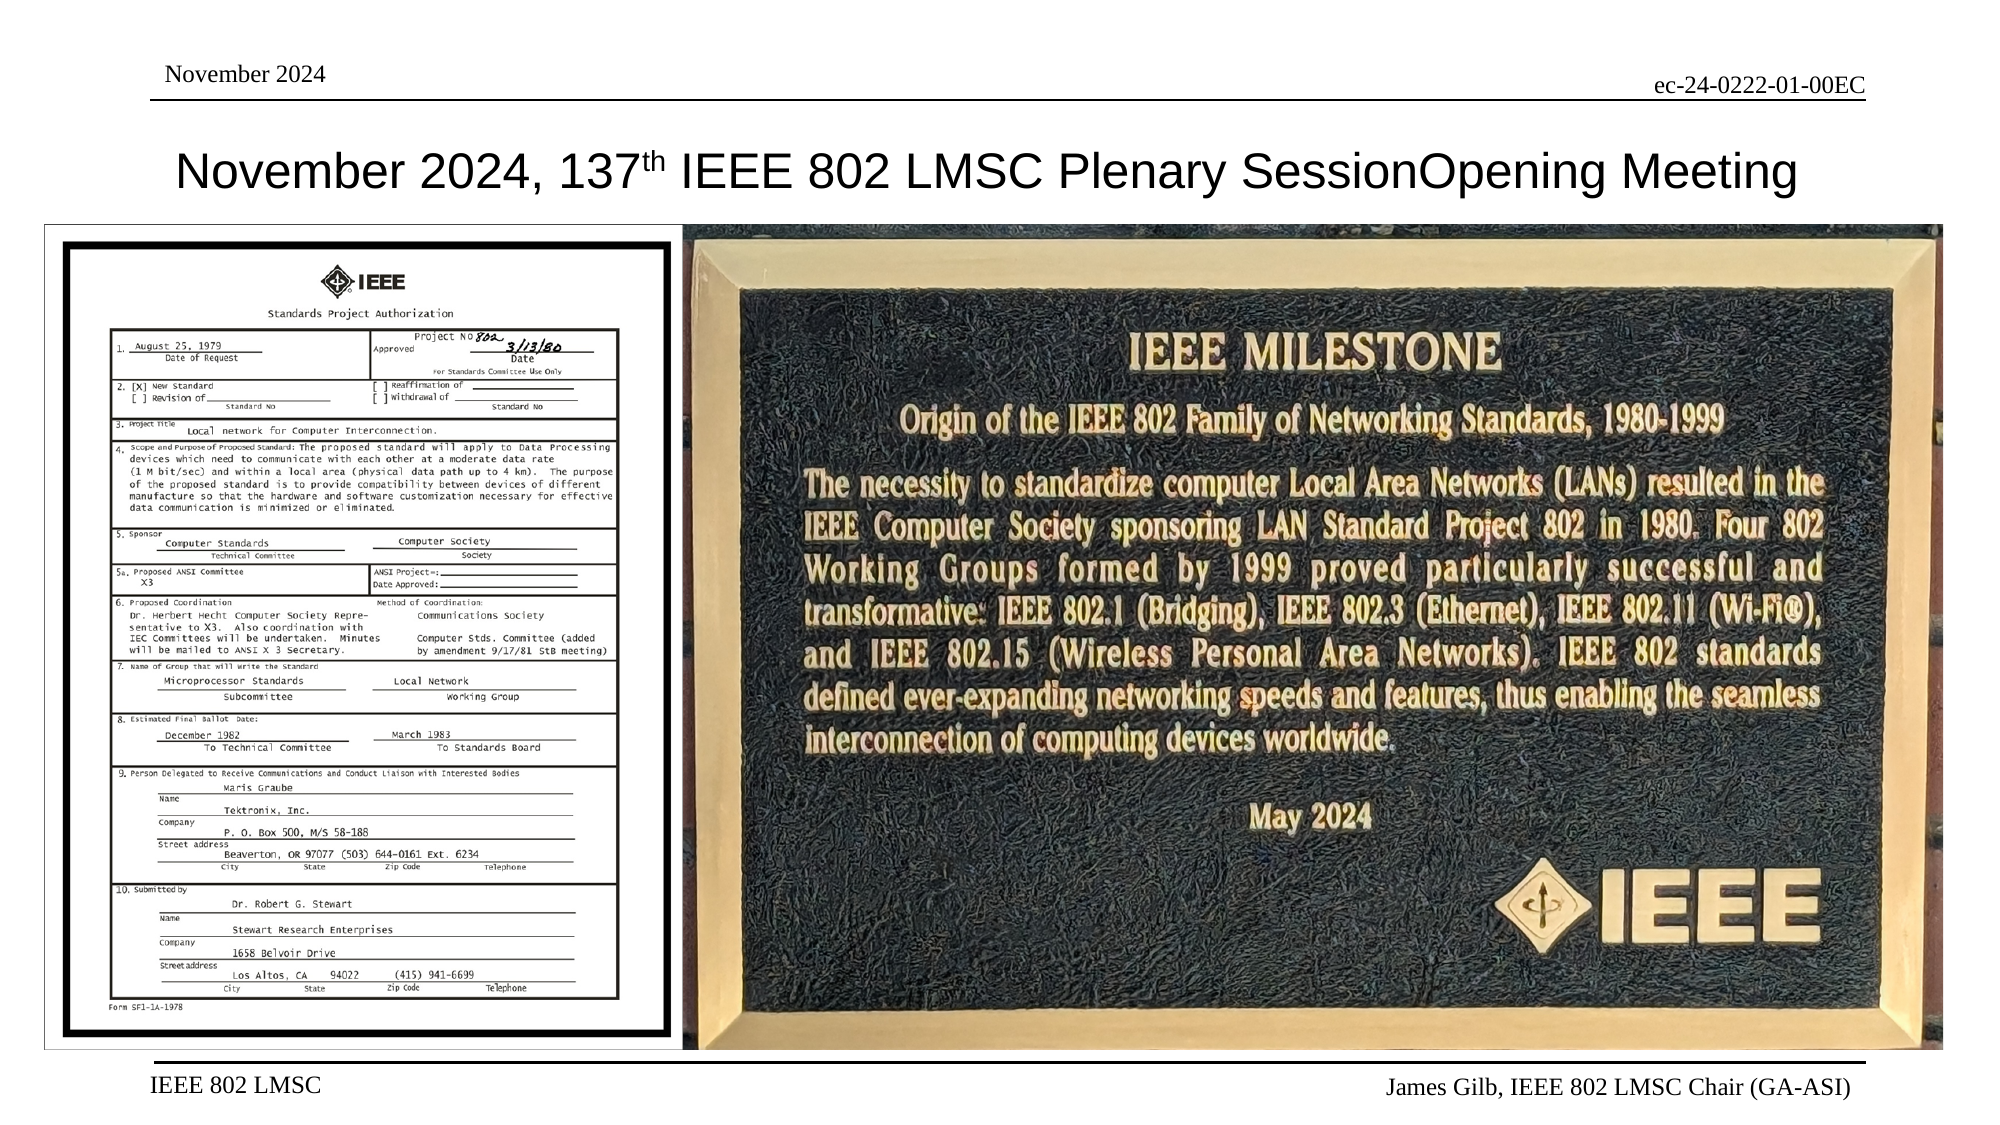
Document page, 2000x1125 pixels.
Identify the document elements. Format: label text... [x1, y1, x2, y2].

picture [44, 224, 1944, 1051]
subtitle November 2024, 137th IEEE 802 LMSC Plenary SessionOpening Meeting [112, 112, 1863, 224]
